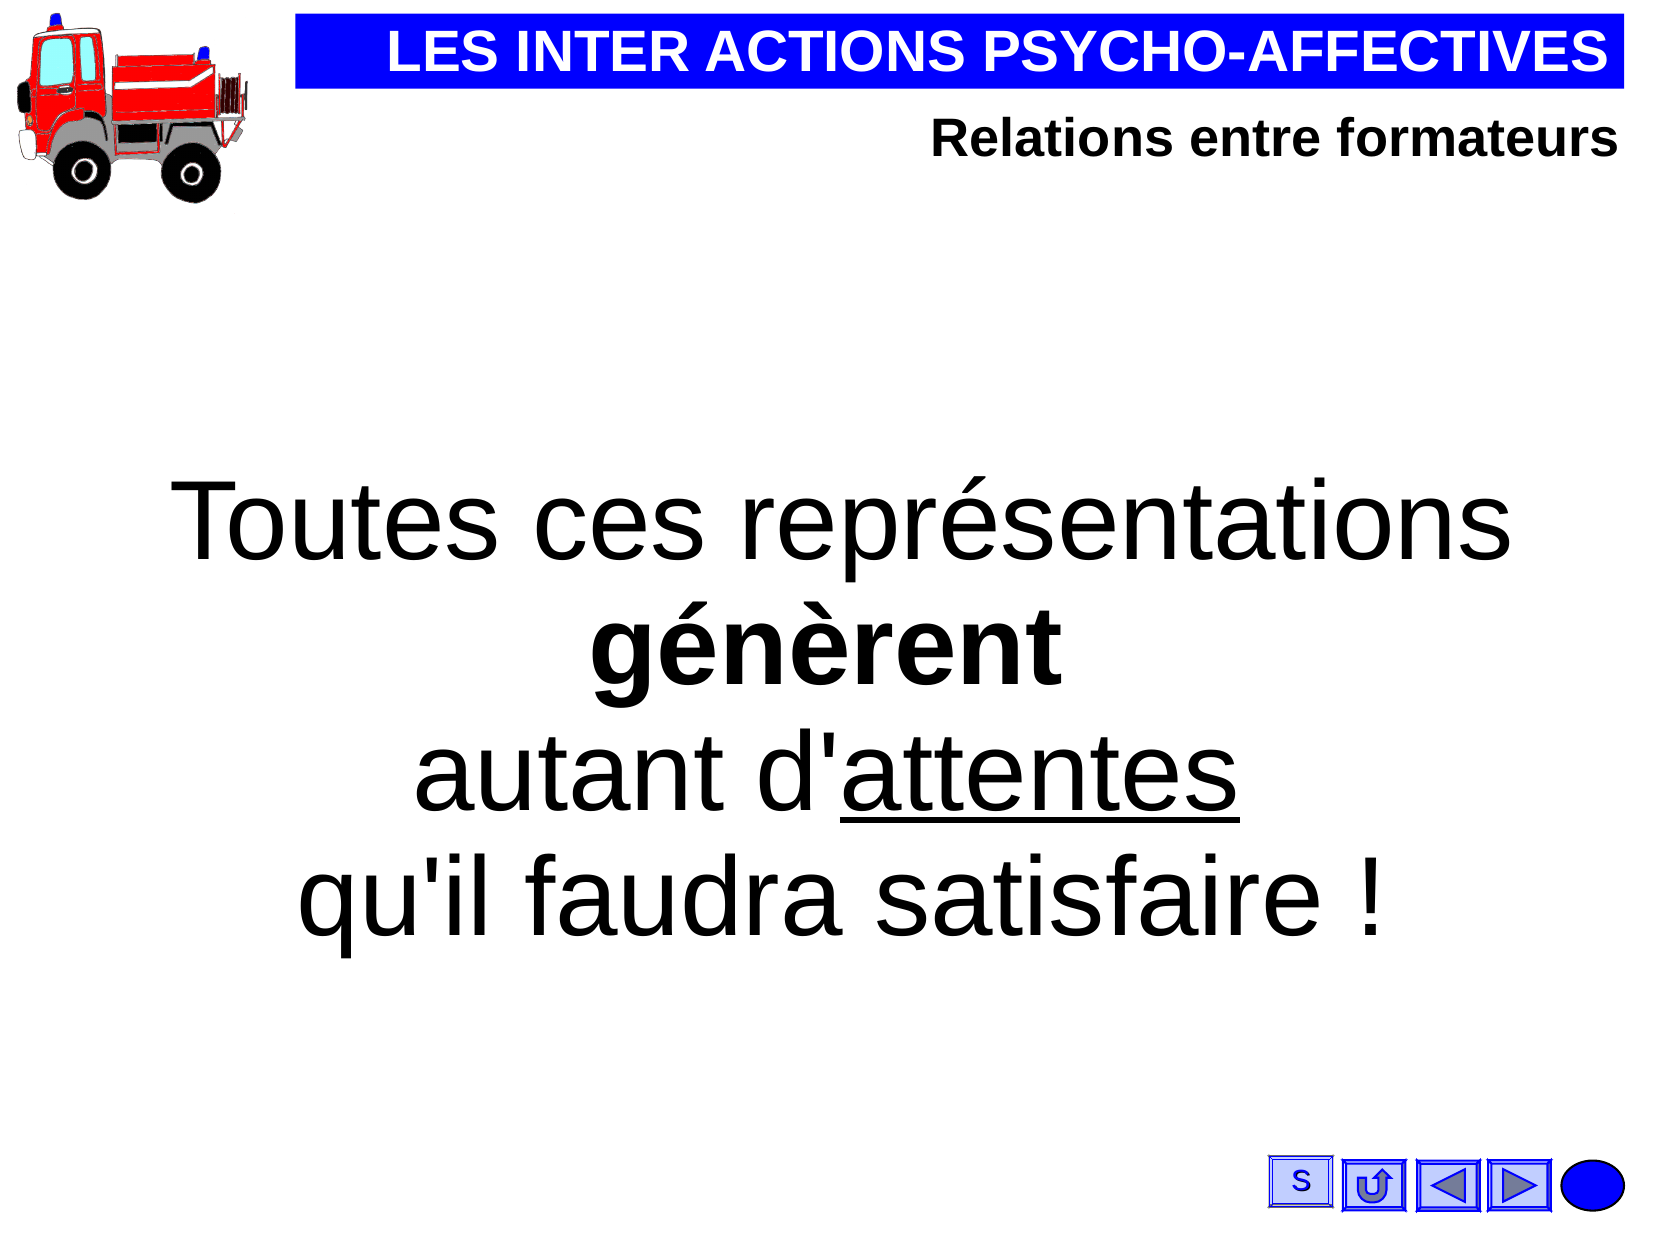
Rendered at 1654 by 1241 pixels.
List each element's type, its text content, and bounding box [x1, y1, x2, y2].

picture [8, 8, 257, 216]
text_box LES INTER ACTIONS PSYCHO-AFFECTIVES [295, 13, 1625, 89]
text_box [1561, 1160, 1625, 1211]
text_box Toutes ces représentations génèrent autant d'attentes qu'il faudra satisfaire ! [88, 324, 1595, 1180]
text_box Relations entre formateurs [915, 99, 1637, 176]
